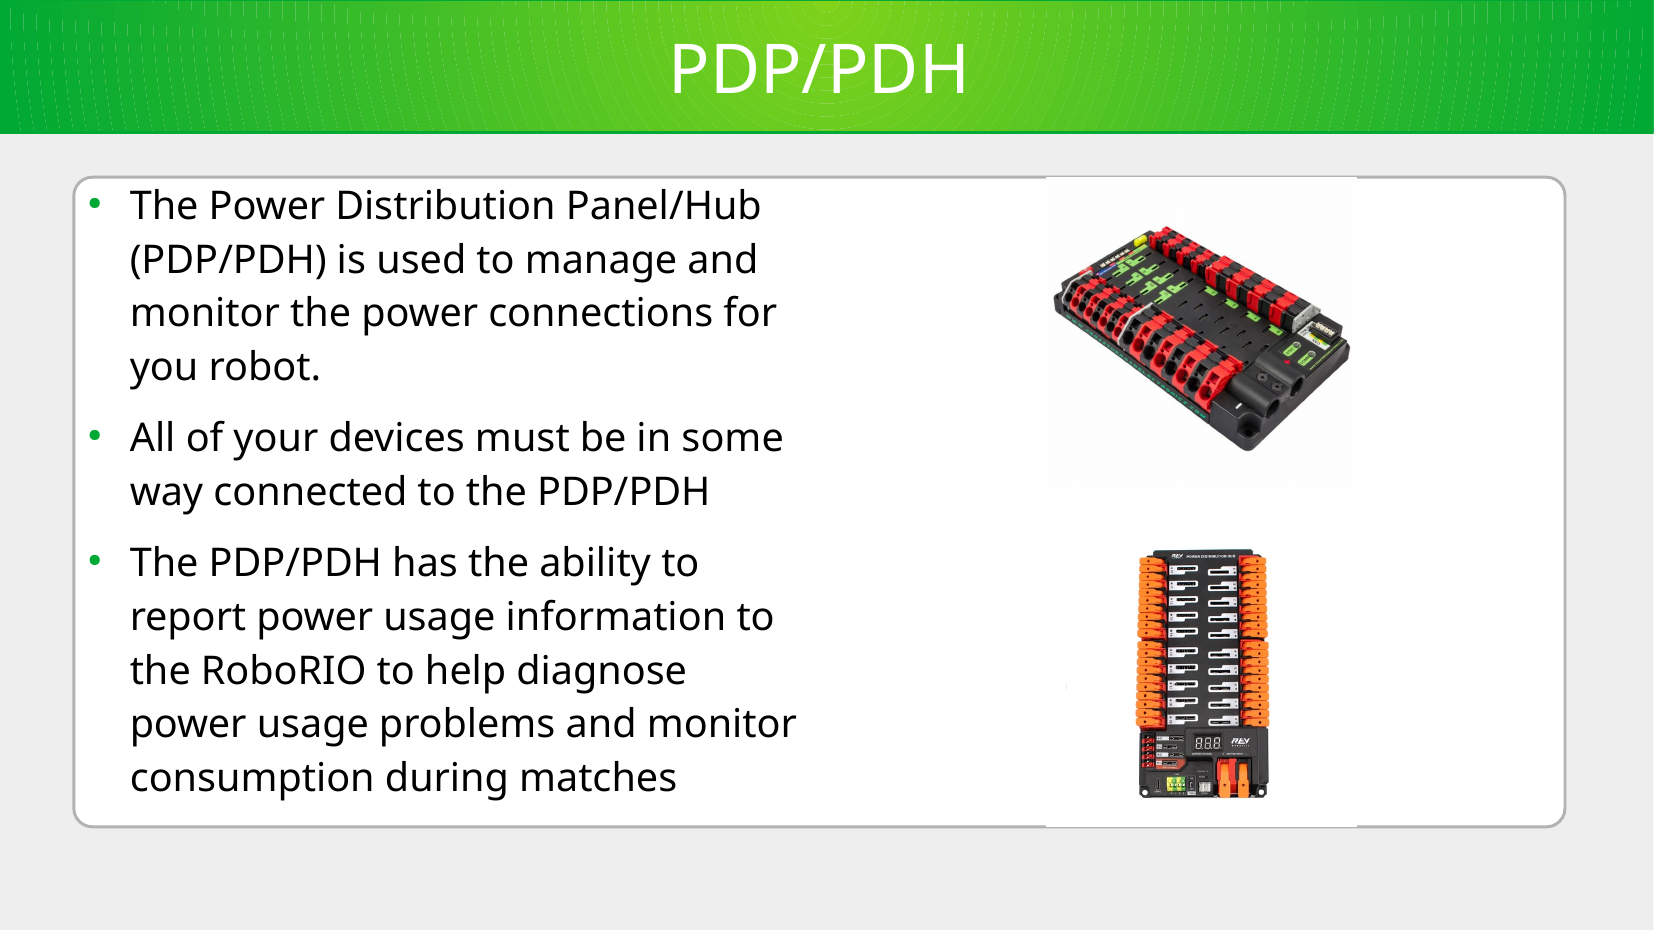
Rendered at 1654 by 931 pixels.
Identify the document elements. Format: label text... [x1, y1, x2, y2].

title PDP/PDH [73, 14, 1565, 119]
picture [1046, 177, 1357, 487]
list The Power Distribution Panel/Hub (PDP/PDH) is used to manage and monitor the power connections for you robot. All of your devices must be in some way connected to the PDP/PDH The PDP/PDH has the ability to report power usage information to the RoboRIO to help diagnose power usage problems and monitor consumption during matches [73, 177, 802, 827]
picture [1046, 516, 1357, 827]
